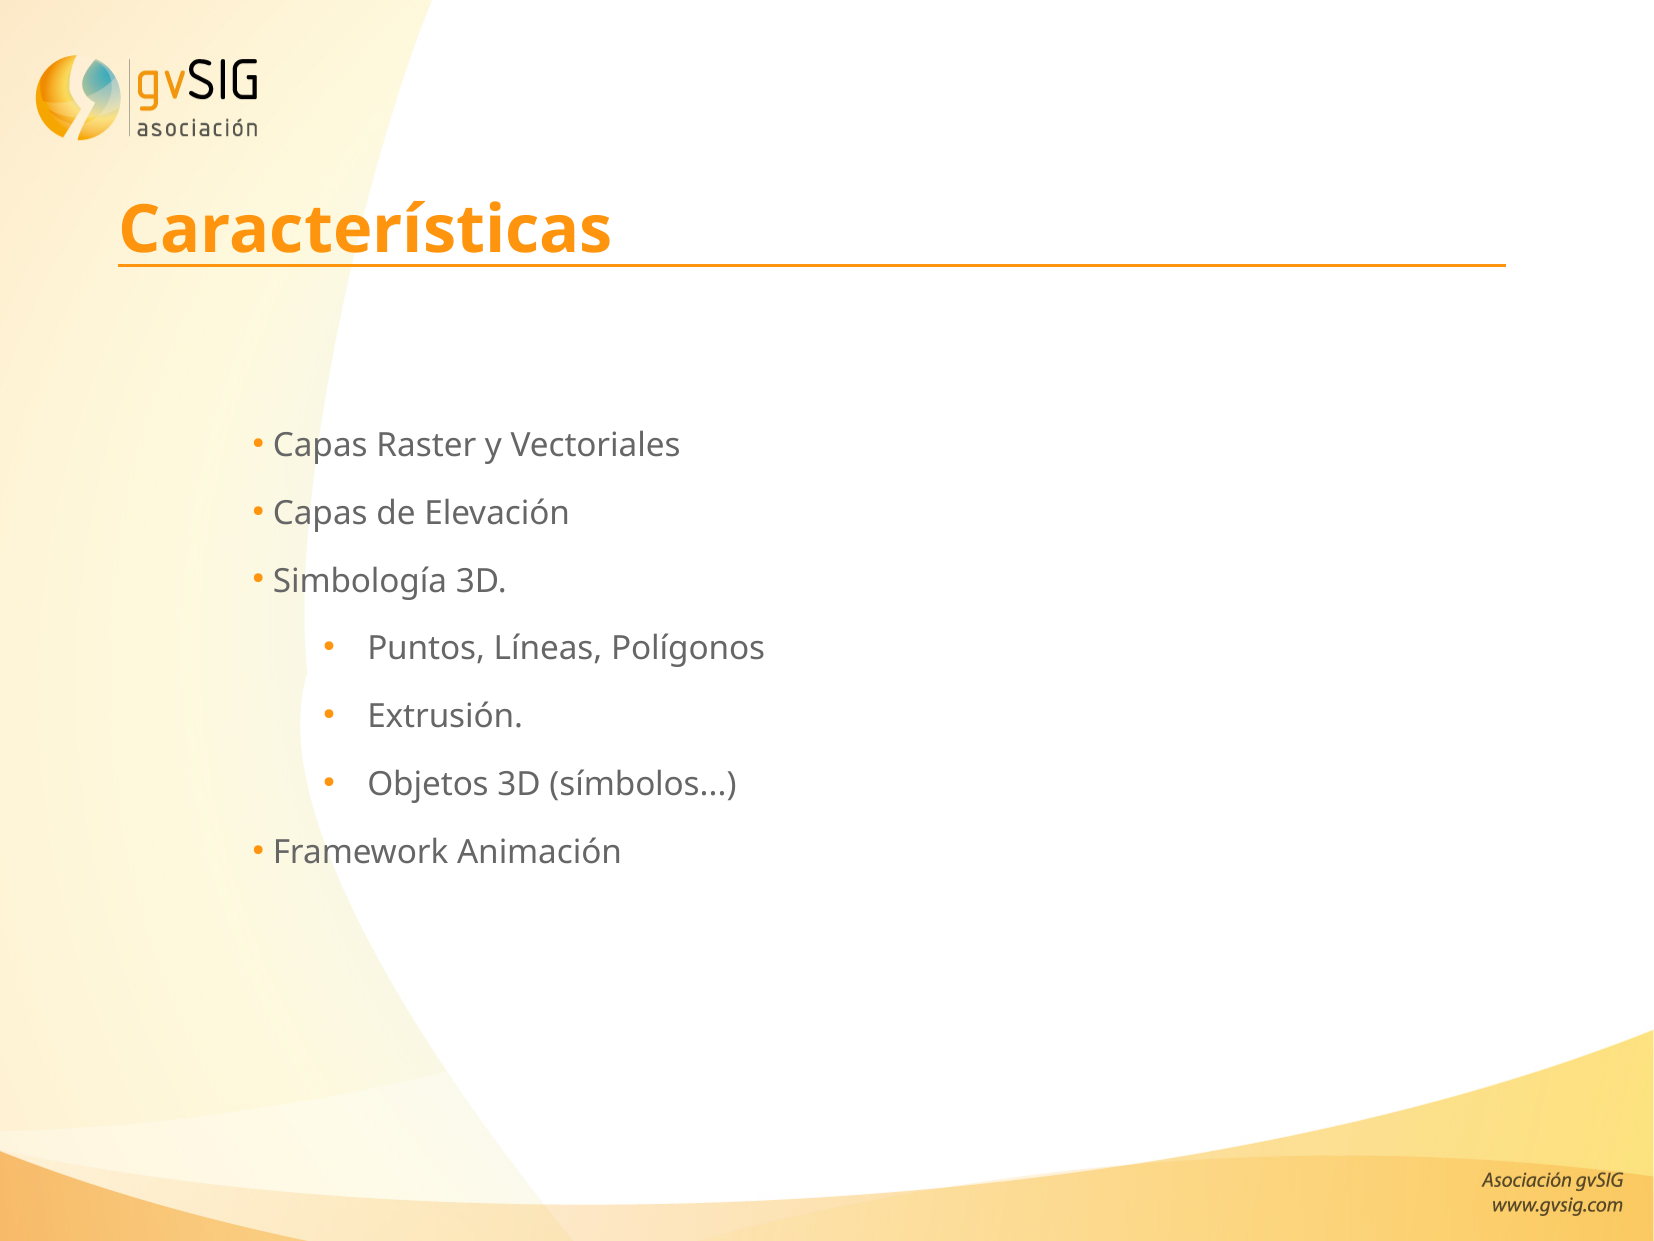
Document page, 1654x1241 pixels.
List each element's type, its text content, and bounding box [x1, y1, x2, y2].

picture [0, 0, 1654, 1241]
text_box Capas Raster y Vectoriales Capas de Elevación Simbología 3D. Puntos, Líneas, Polígonos Extrusión. Objetos 3D (símbolos...) Framework Animación [237, 390, 1124, 791]
title Características [118, 177, 1607, 276]
